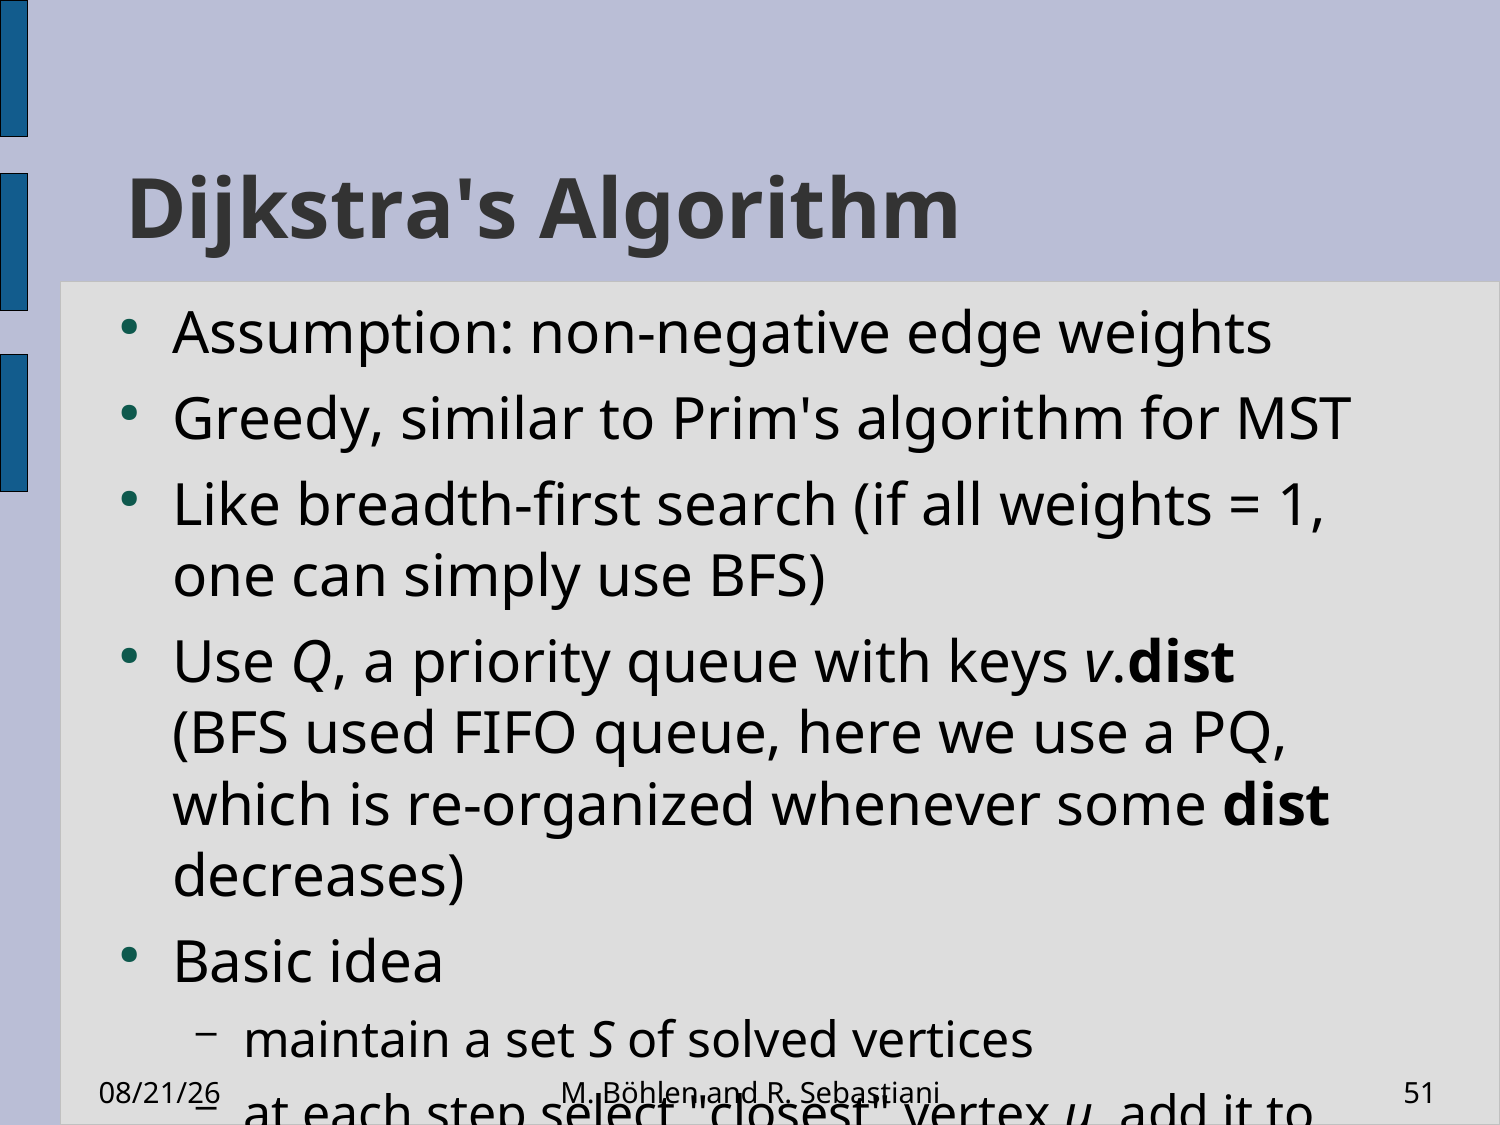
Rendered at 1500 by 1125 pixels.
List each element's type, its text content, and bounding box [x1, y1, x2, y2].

list Assumption: non-negative edge weights Greedy, similar to Prim's algorithm for MST Like breadth-first search (if all weights = 1, one can simply use BFS) Use Q, a priority queue with keys v.dist (BFS used FIFO queue, here we use a PQ, which is re-organized whenever some dist decreases) Basic idea maintain a set S of solved vertices at each step select "closest" vertex u, add it to S, and relax all edges from u [86, 289, 1368, 1125]
title Dijkstra's Algorithm [110, 67, 1392, 271]
